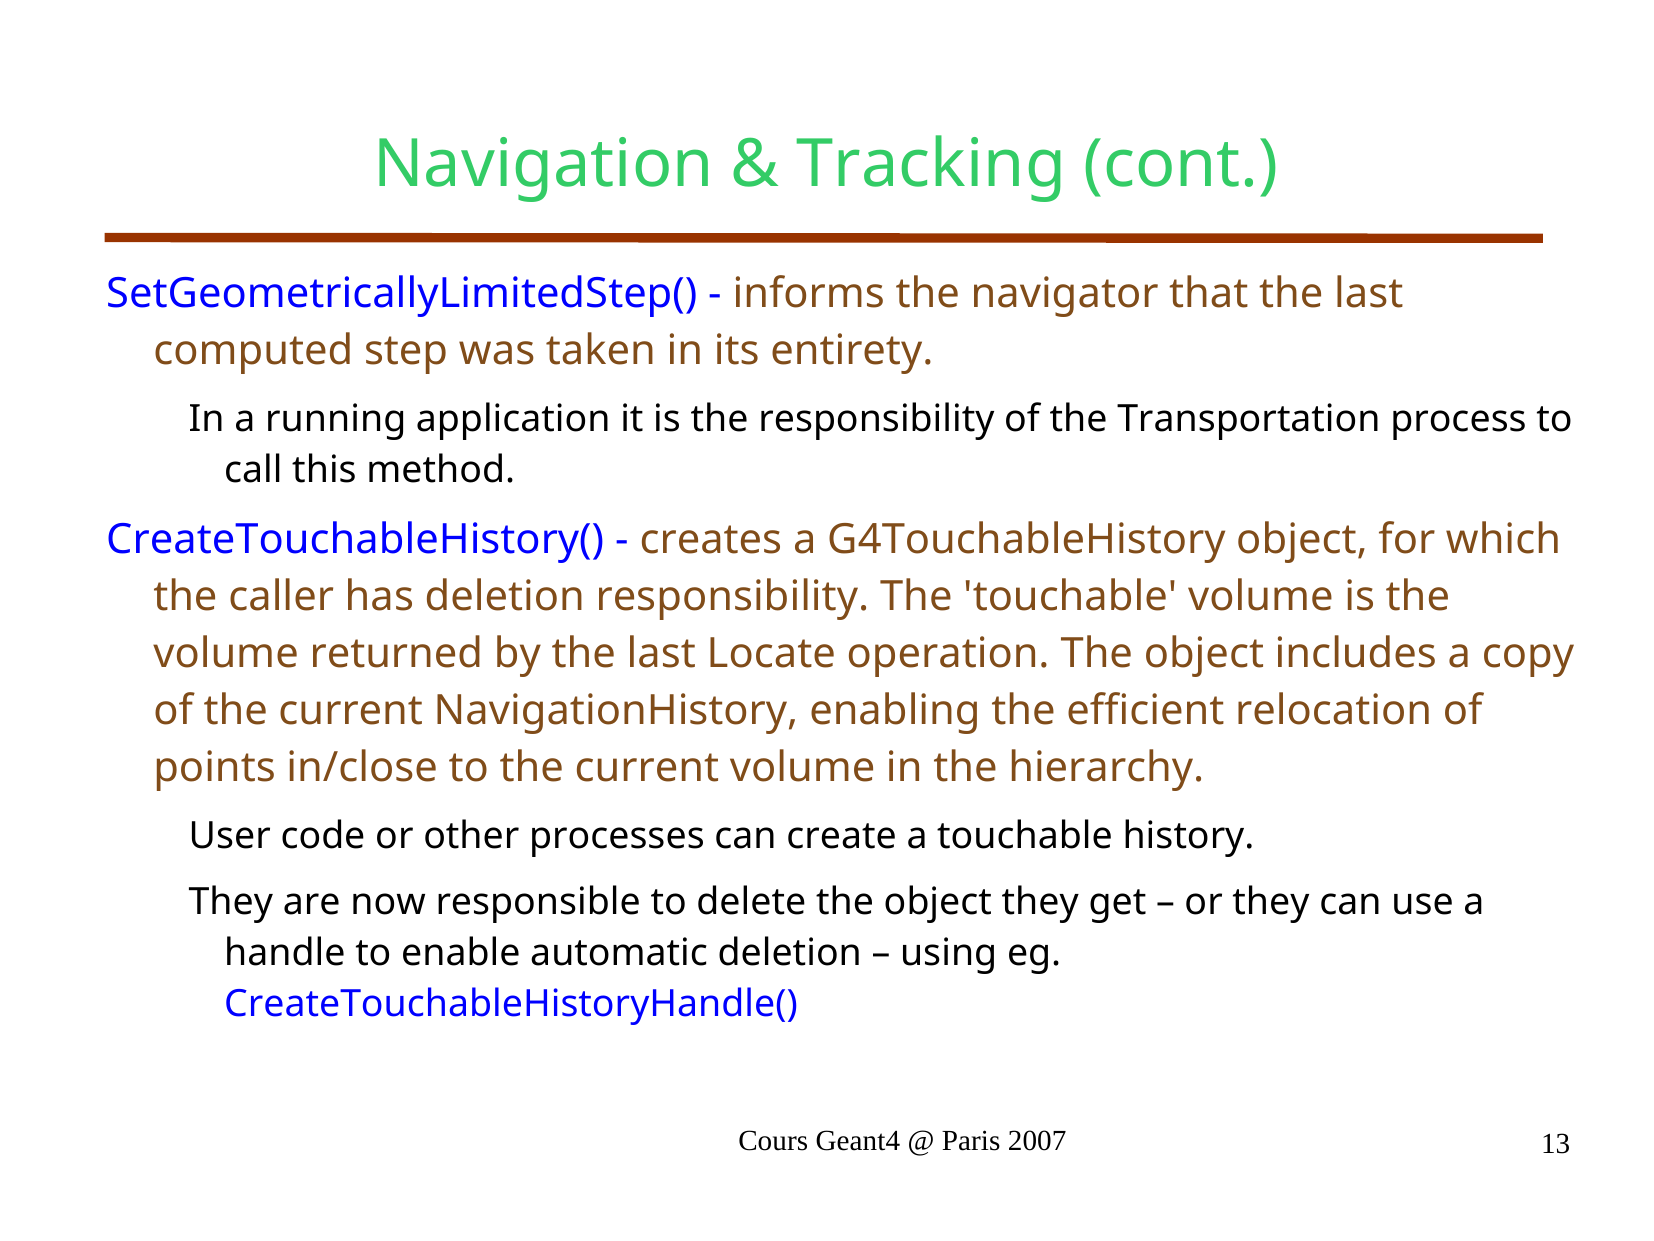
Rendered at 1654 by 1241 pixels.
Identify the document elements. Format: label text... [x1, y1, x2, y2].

list SetGeometricallyLimitedStep() - informs the navigator that the last computed step was taken in its entirety. In a running application it is the responsibility of the Transportation process to call this method. CreateTouchableHistory() - creates a G4TouchableHistory object, for which the caller has deletion responsibility. The 'touchable' volume is the volume returned by the last Locate operation. The object includes a copy of the current NavigationHistory, enabling the efficient relocation of points in/close to the current volume in the hierarchy. User code or other processes can create a touchable history. They are now responsible to delete the object they get – or they can use a handle to enable automatic deletion – using eg. CreateTouchableHistoryHandle() [11, 262, 1576, 1067]
title Navigation & Tracking (cont.) [82, 56, 1571, 250]
